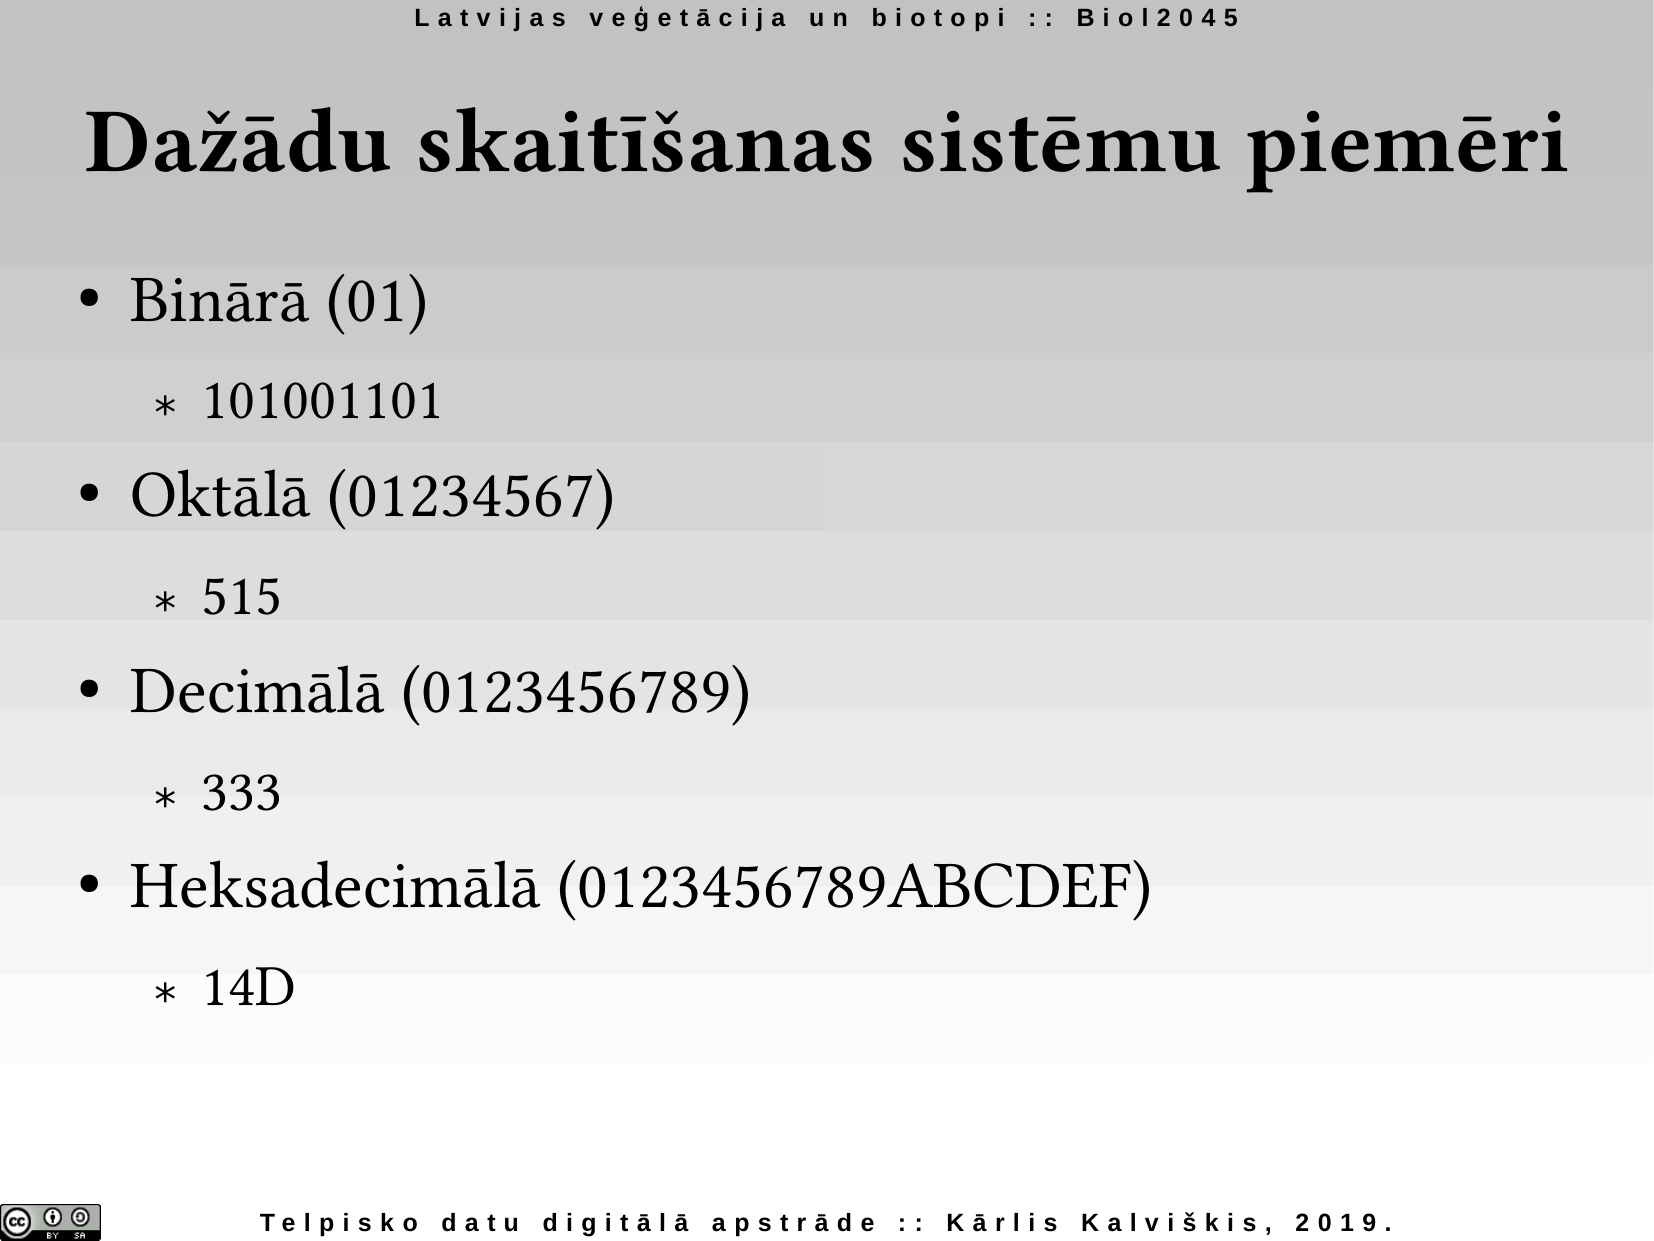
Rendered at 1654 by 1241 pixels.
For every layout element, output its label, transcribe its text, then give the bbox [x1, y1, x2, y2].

list Binārā (01) 101001101 Oktālā (01234567) 515 Decimālā (0123456789) 333 Heksadecimālā (0123456789ABCDEF) 14D [59, 261, 1596, 1175]
picture [0, 0, 1654, 1241]
title Dažādu skaitīšanas sistēmu piemēri [59, 37, 1596, 246]
